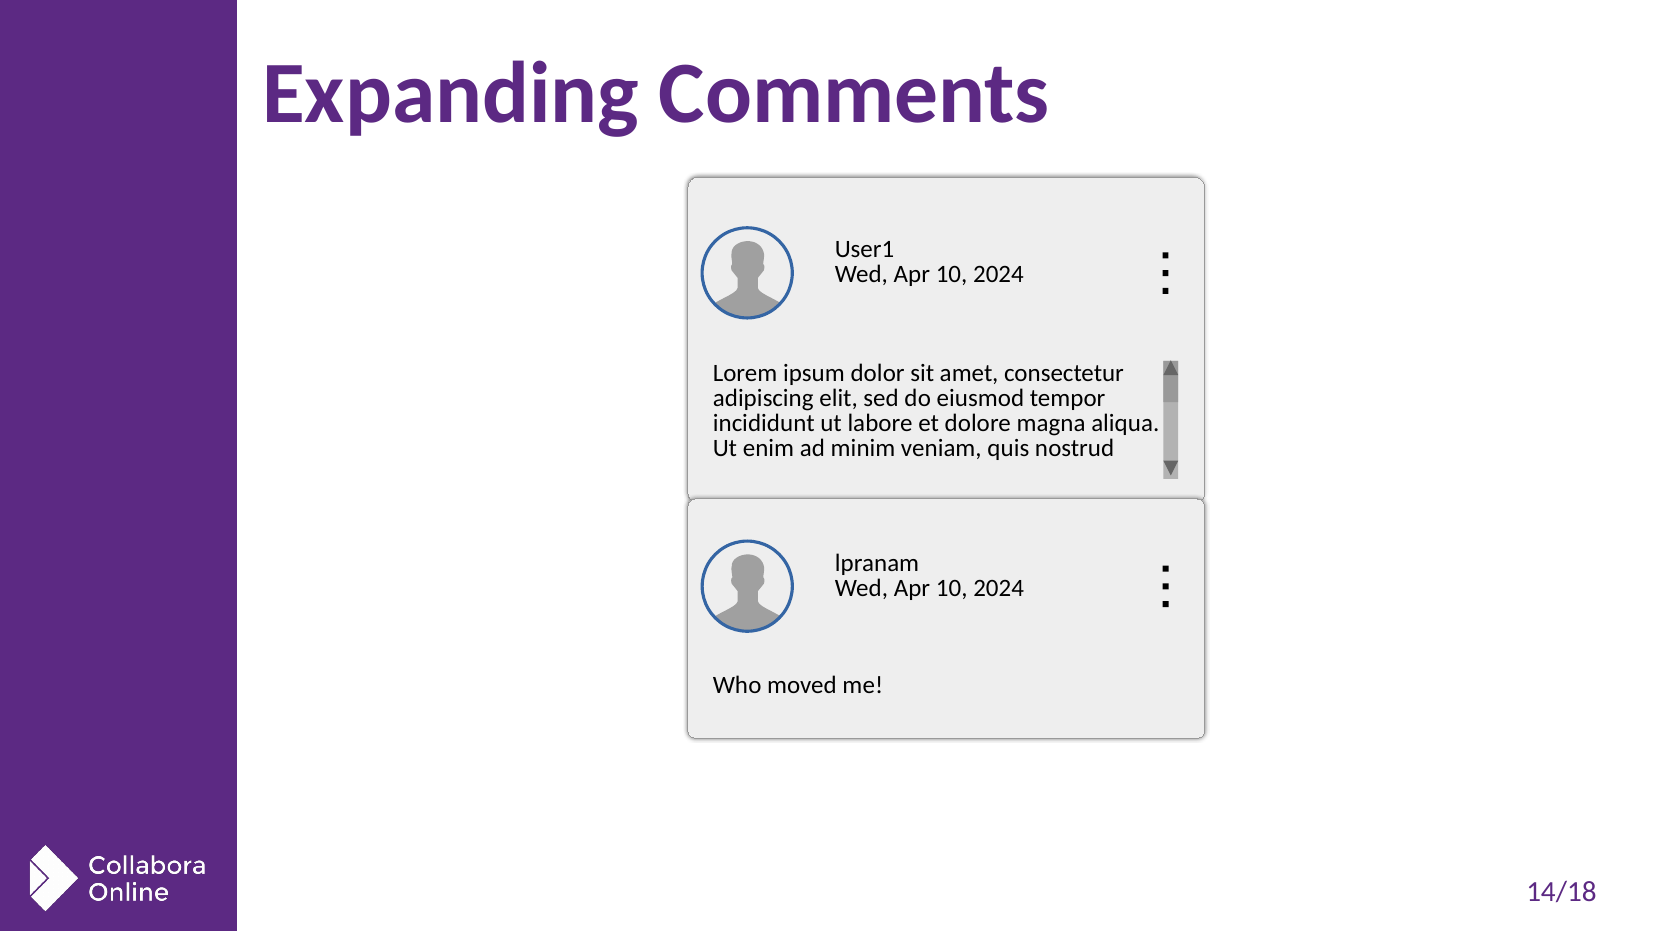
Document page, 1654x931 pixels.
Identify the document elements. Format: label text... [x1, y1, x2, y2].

text_box lpranam Wed, Apr 10, 2024 [820, 545, 1132, 628]
title Expanding Comments [262, 13, 1644, 145]
text_box User1 Wed, Apr 10, 2024 [820, 231, 1132, 315]
picture [25, 840, 209, 916]
text_box Who moved me! [698, 667, 1193, 714]
text_box Lorem ipsum dolor sit amet, consectetur adipiscing elit, sed do eiusmod tempor incididunt ut labore et dolore magna aliqua. Ut enim ad minim veniam, quis nostrud [698, 354, 1193, 492]
text_box [687, 177, 1205, 739]
